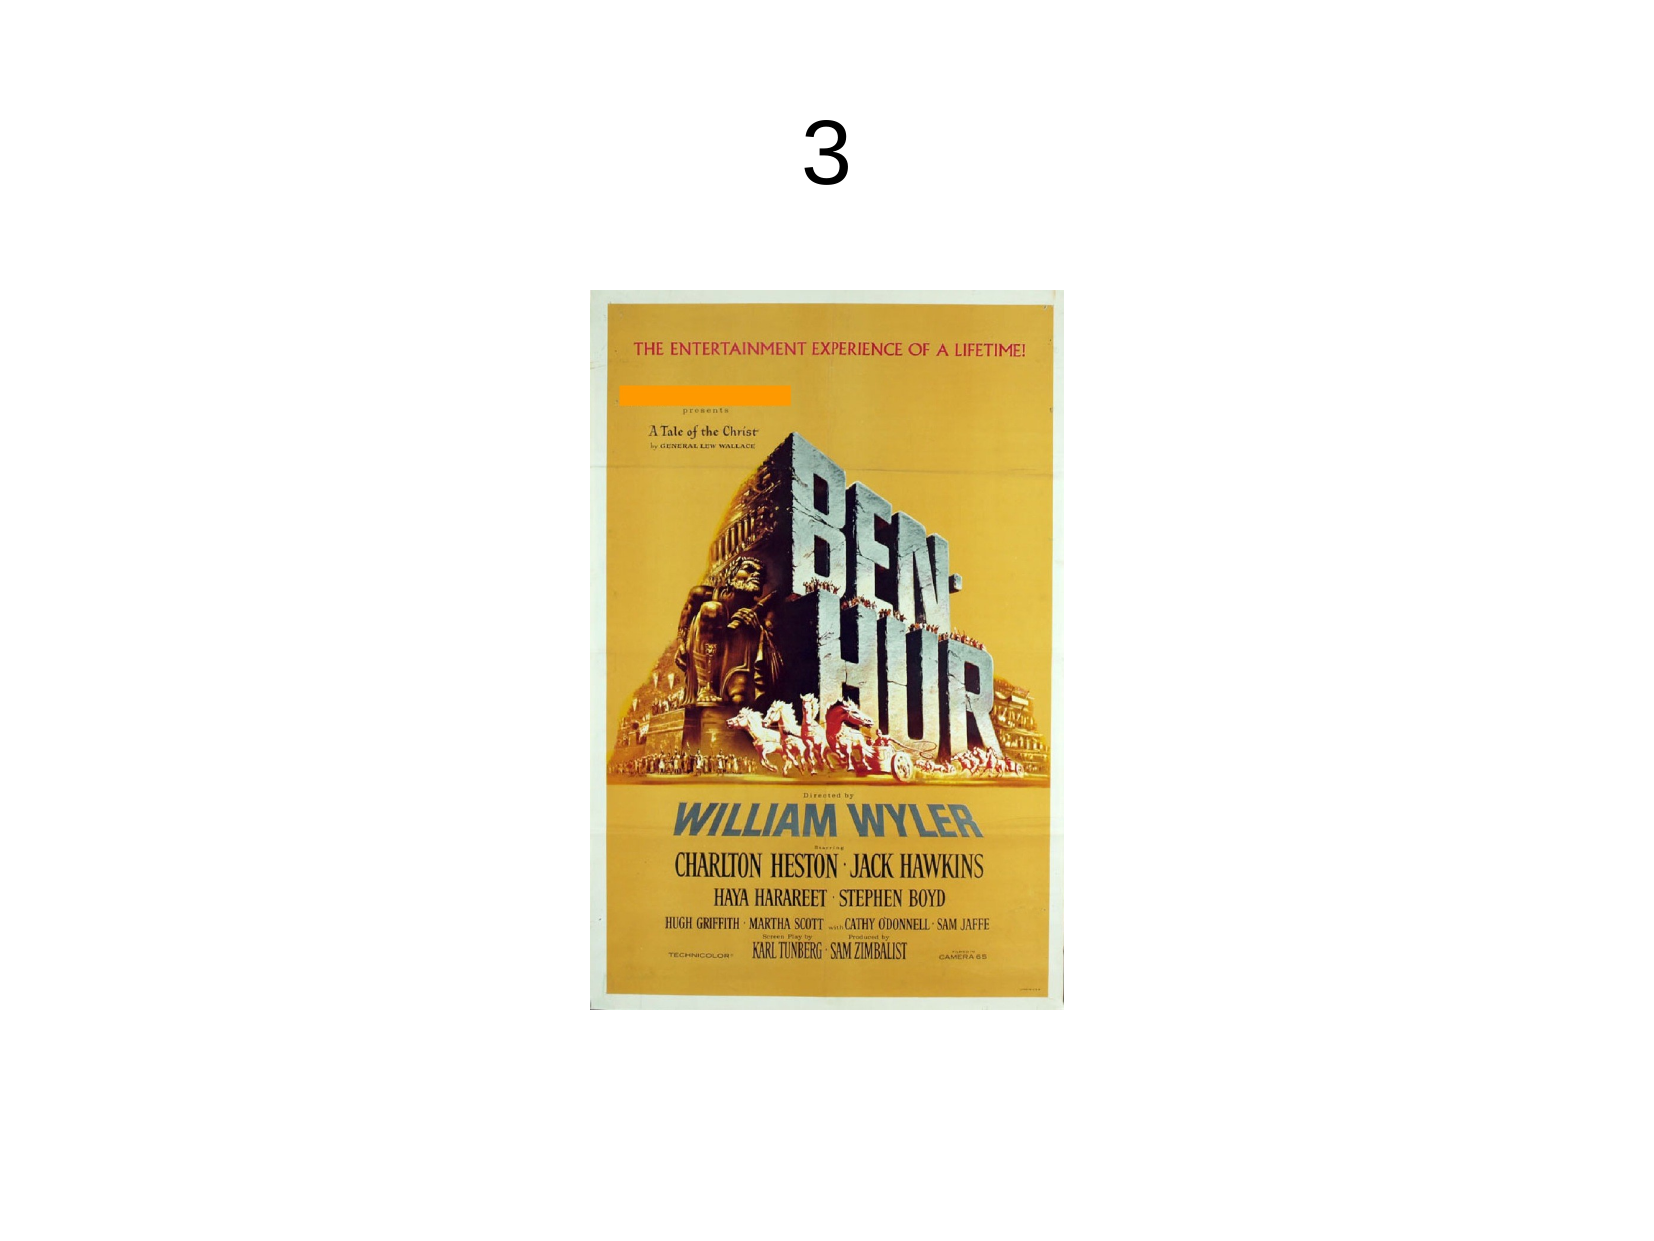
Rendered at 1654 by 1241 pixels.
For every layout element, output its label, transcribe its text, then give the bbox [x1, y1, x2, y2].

title 3 [82, 49, 1571, 257]
picture [590, 290, 1064, 1010]
